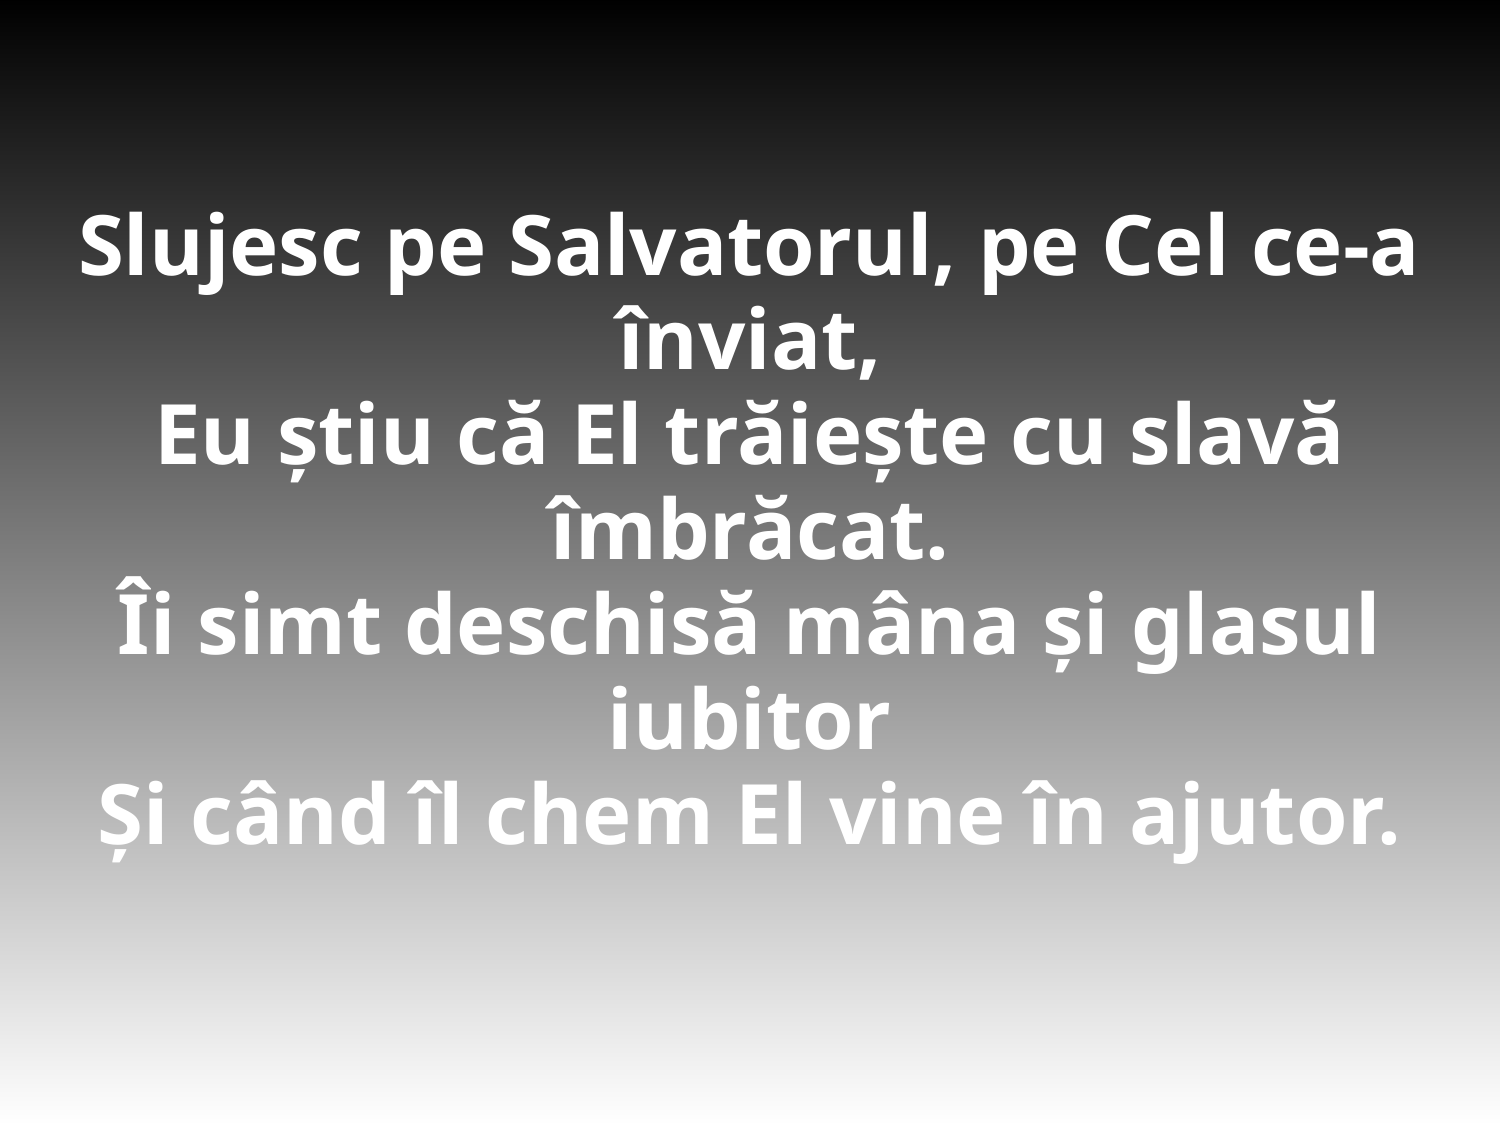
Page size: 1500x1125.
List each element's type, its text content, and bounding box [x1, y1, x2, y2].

text_box Slujesc pe Salvatorul, pe Cel ce-a înviat, Eu ştiu că El trăieşte cu slavă îmbrăcat. Îi simt deschisă mâna şi glasul iubitor Şi când îl chem El vine în ajutor. [0, 321, 1500, 742]
